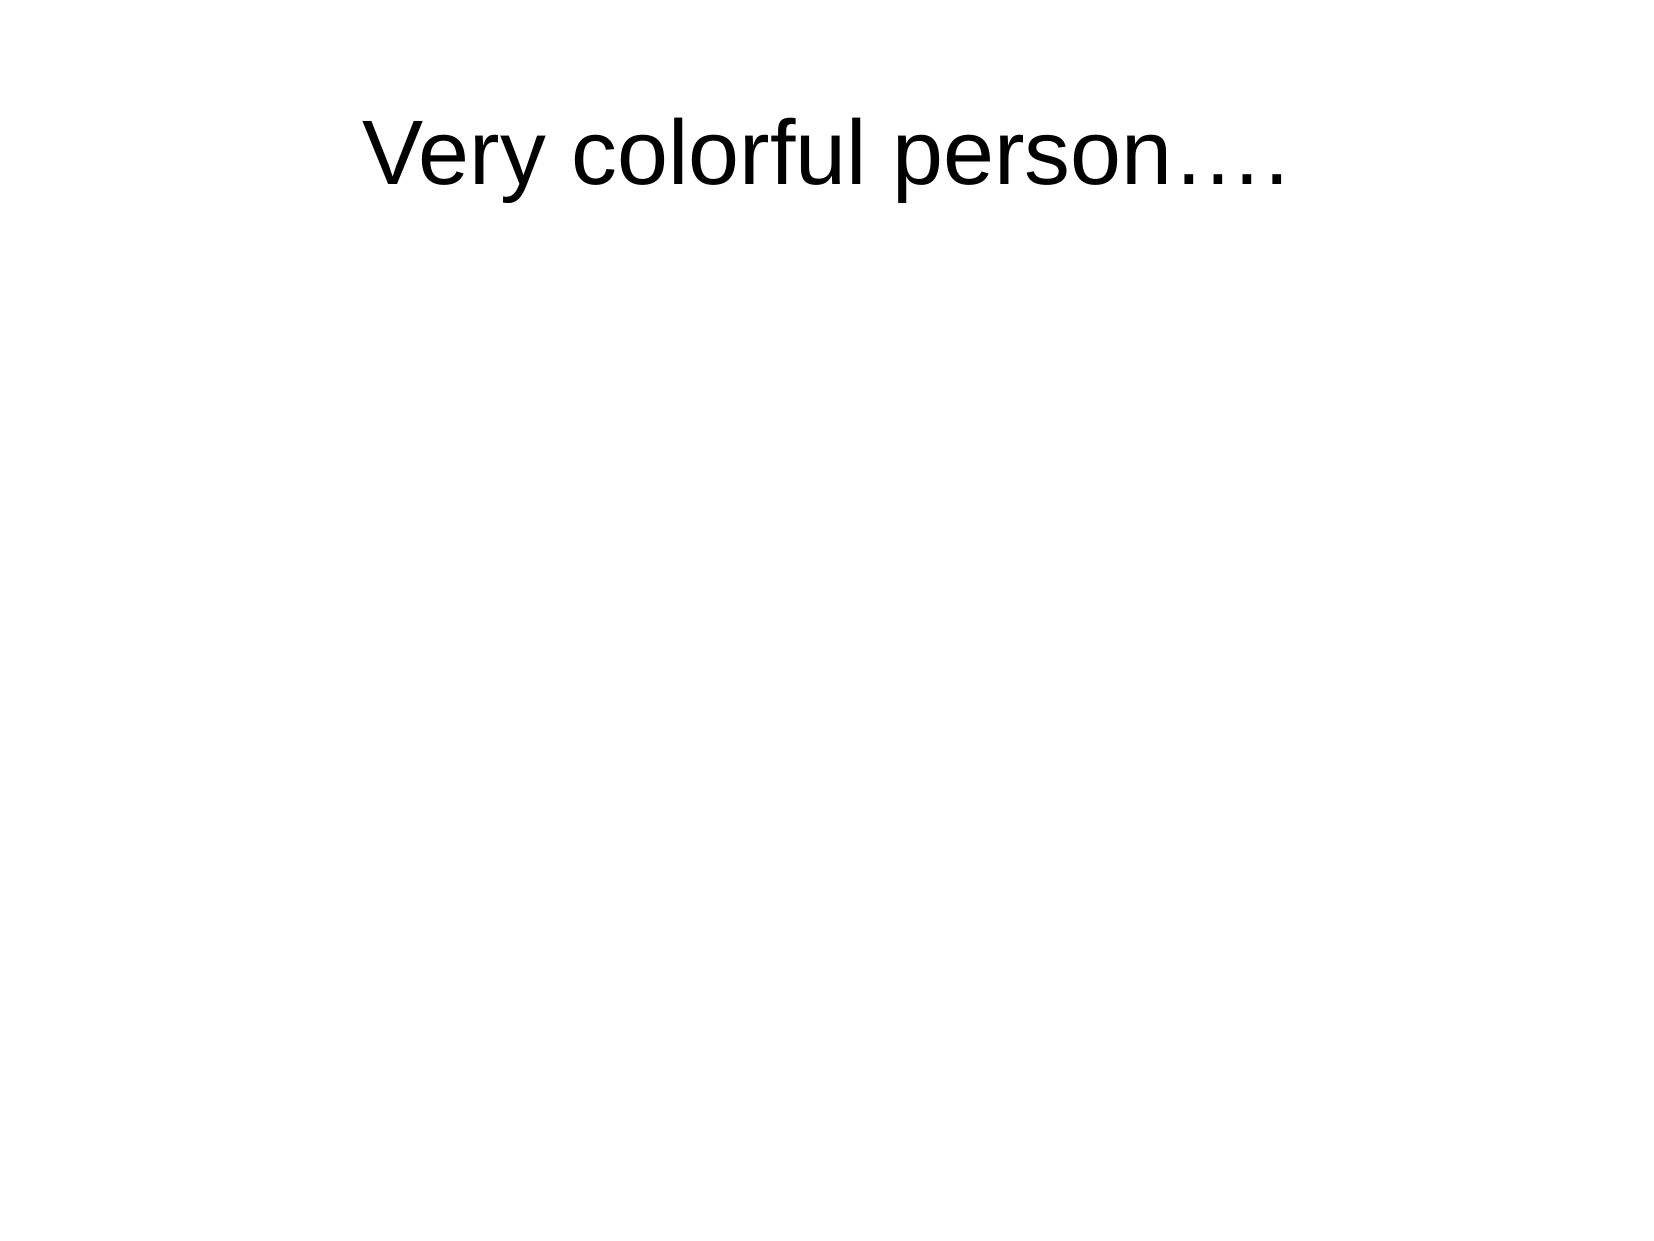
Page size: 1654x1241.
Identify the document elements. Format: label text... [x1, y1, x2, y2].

title Very colorful person…. [82, 49, 1571, 257]
